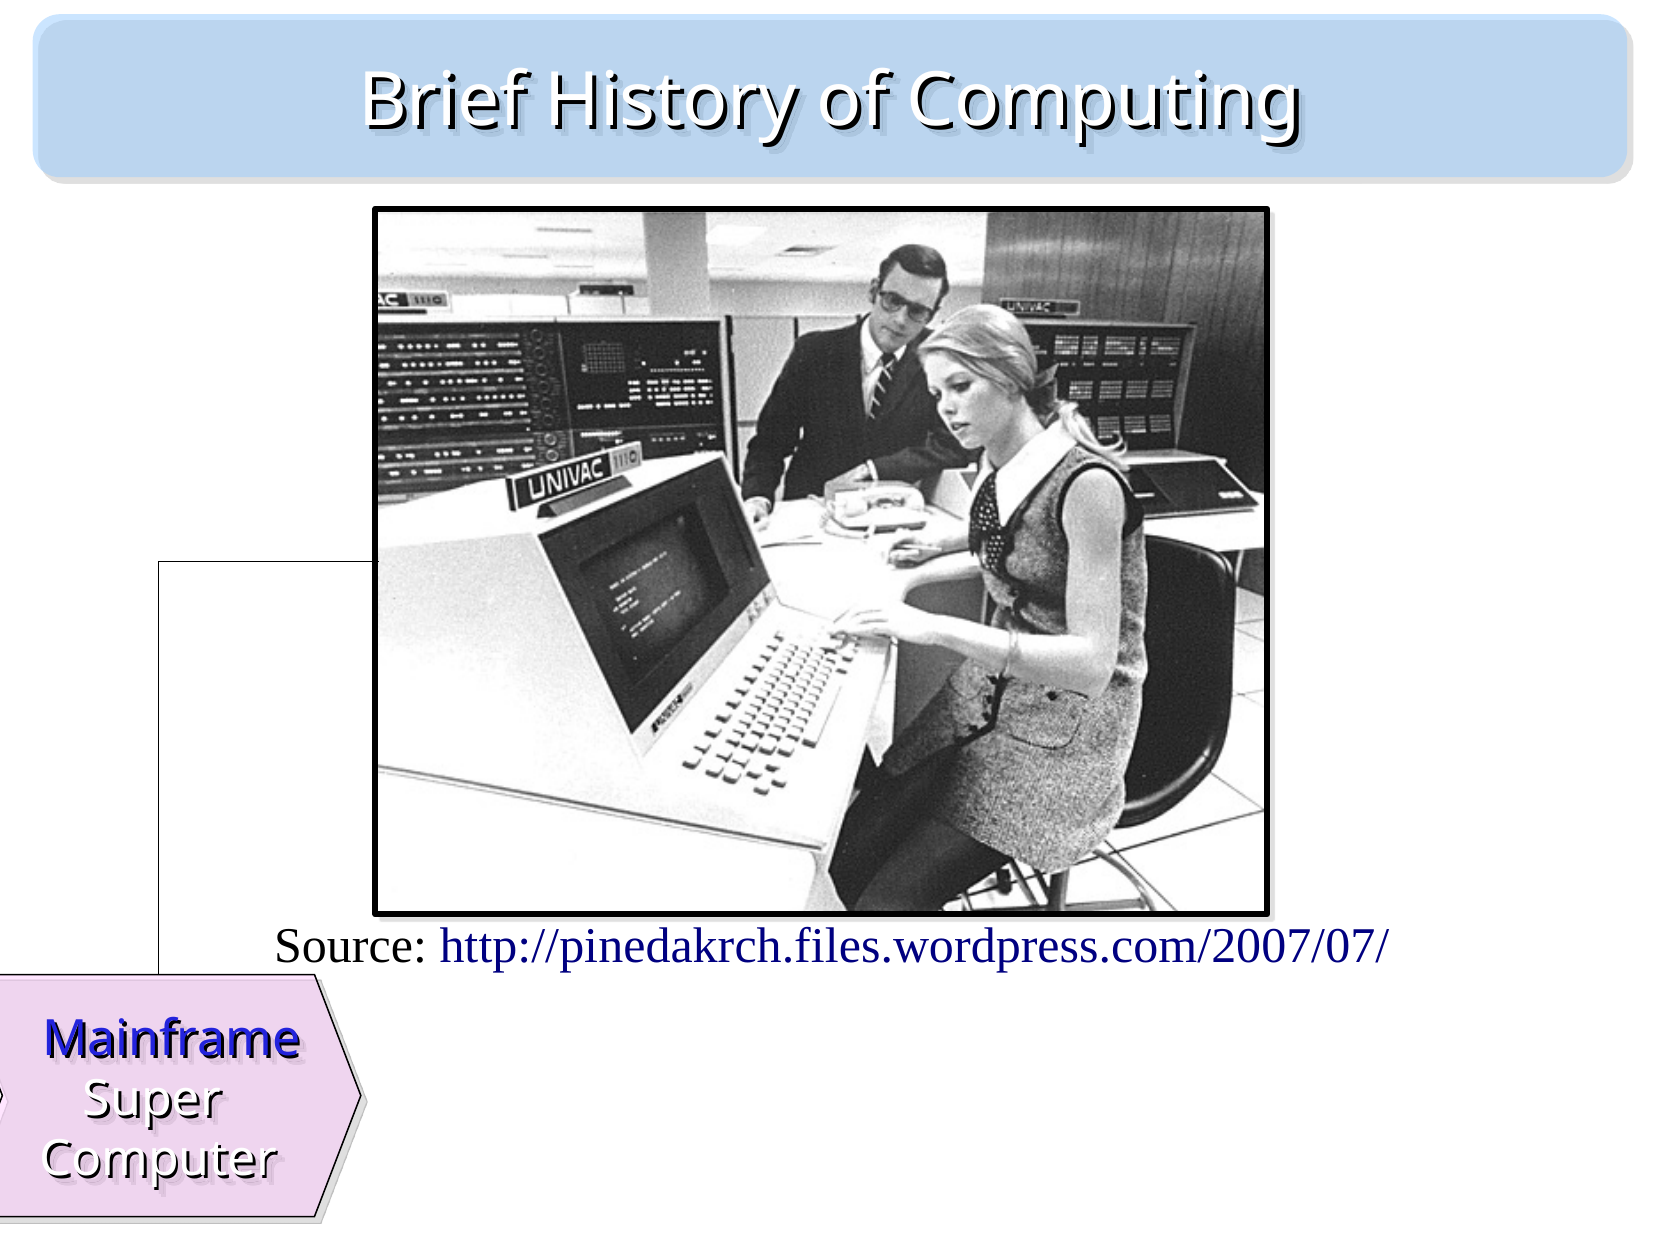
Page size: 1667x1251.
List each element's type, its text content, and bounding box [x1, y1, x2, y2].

text_box Brief History of Computing [32, 14, 1628, 178]
text_box Source: http://pinedakrch.files.wordpress.com/2007/07/ [259, 904, 1447, 980]
text_box Mainframe Super Computer [0, 974, 361, 1217]
picture [378, 211, 1265, 904]
